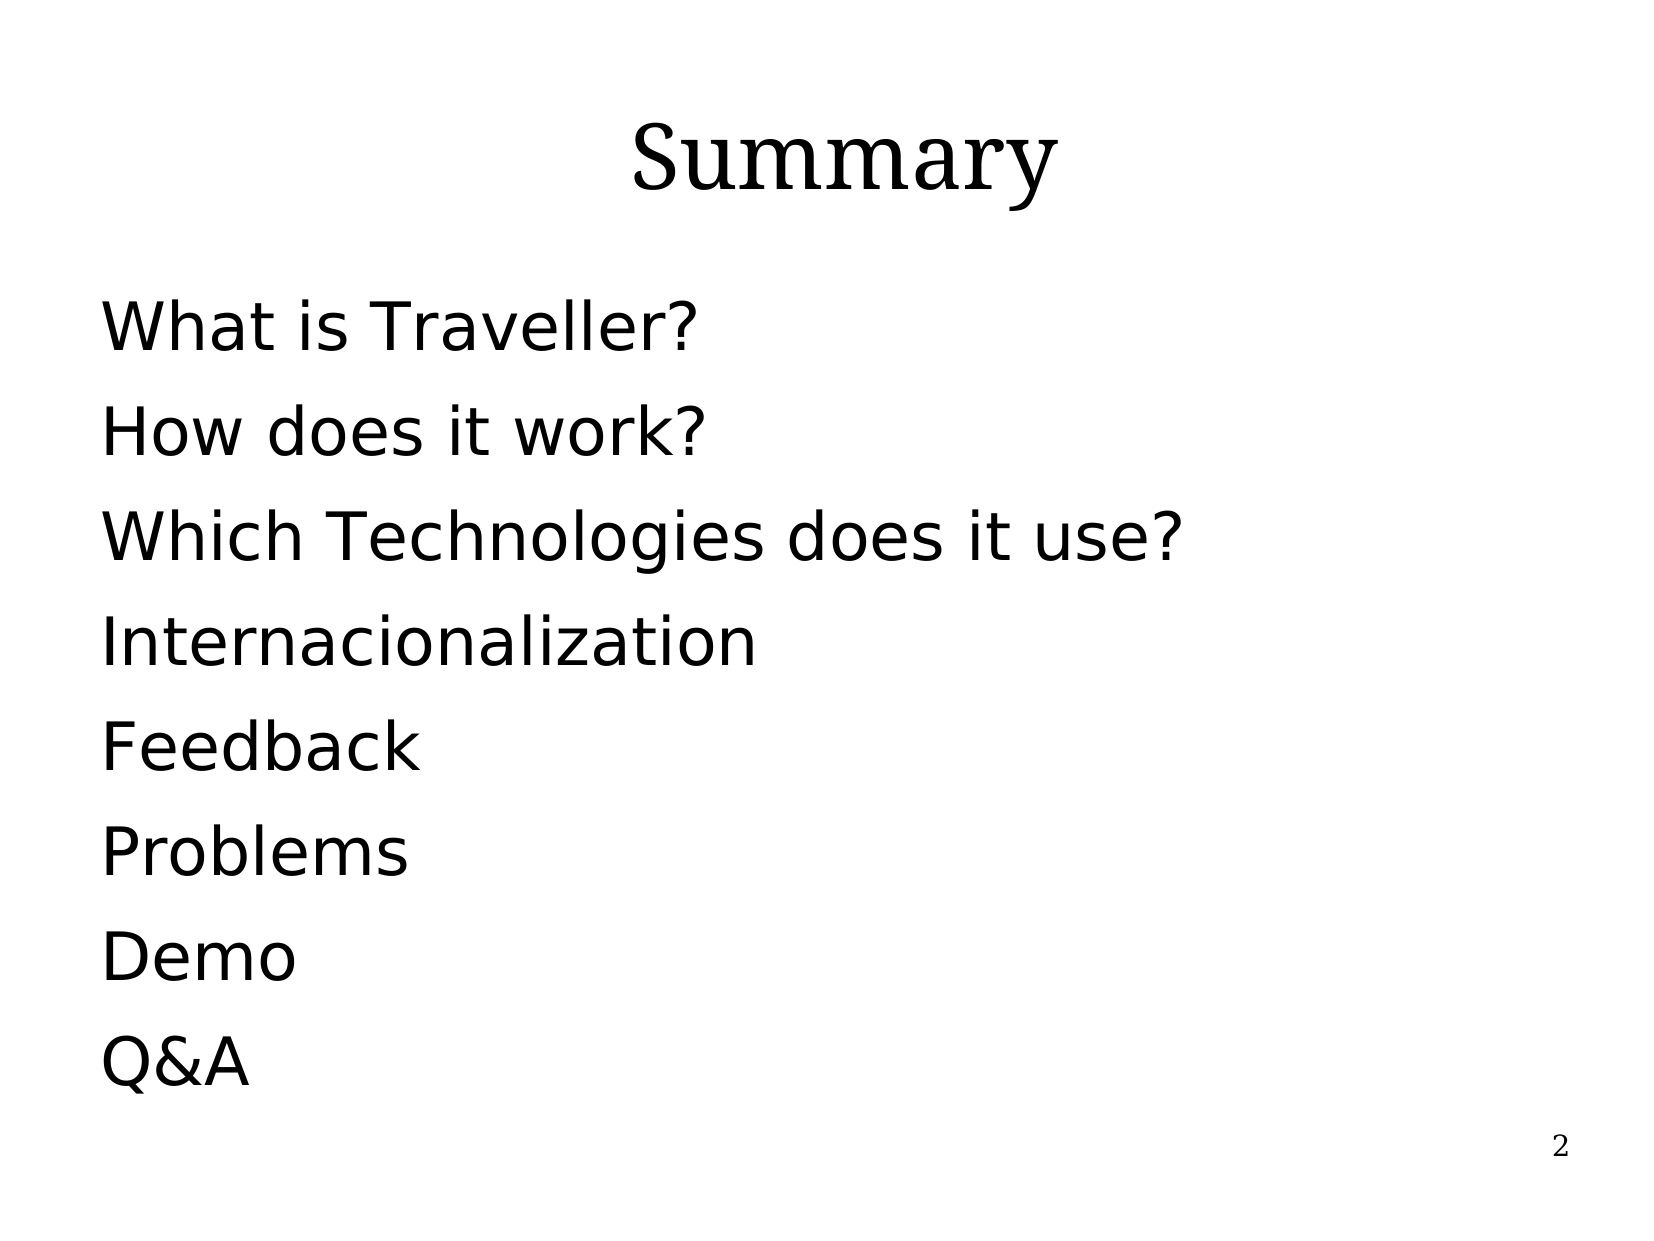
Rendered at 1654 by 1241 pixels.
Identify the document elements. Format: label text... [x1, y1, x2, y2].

title Summary [82, 46, 1571, 260]
list What is Traveller? How does it work? Which Technologies does it use? Internacionalization Feedback Problems Demo Q&A [82, 290, 1571, 1167]
